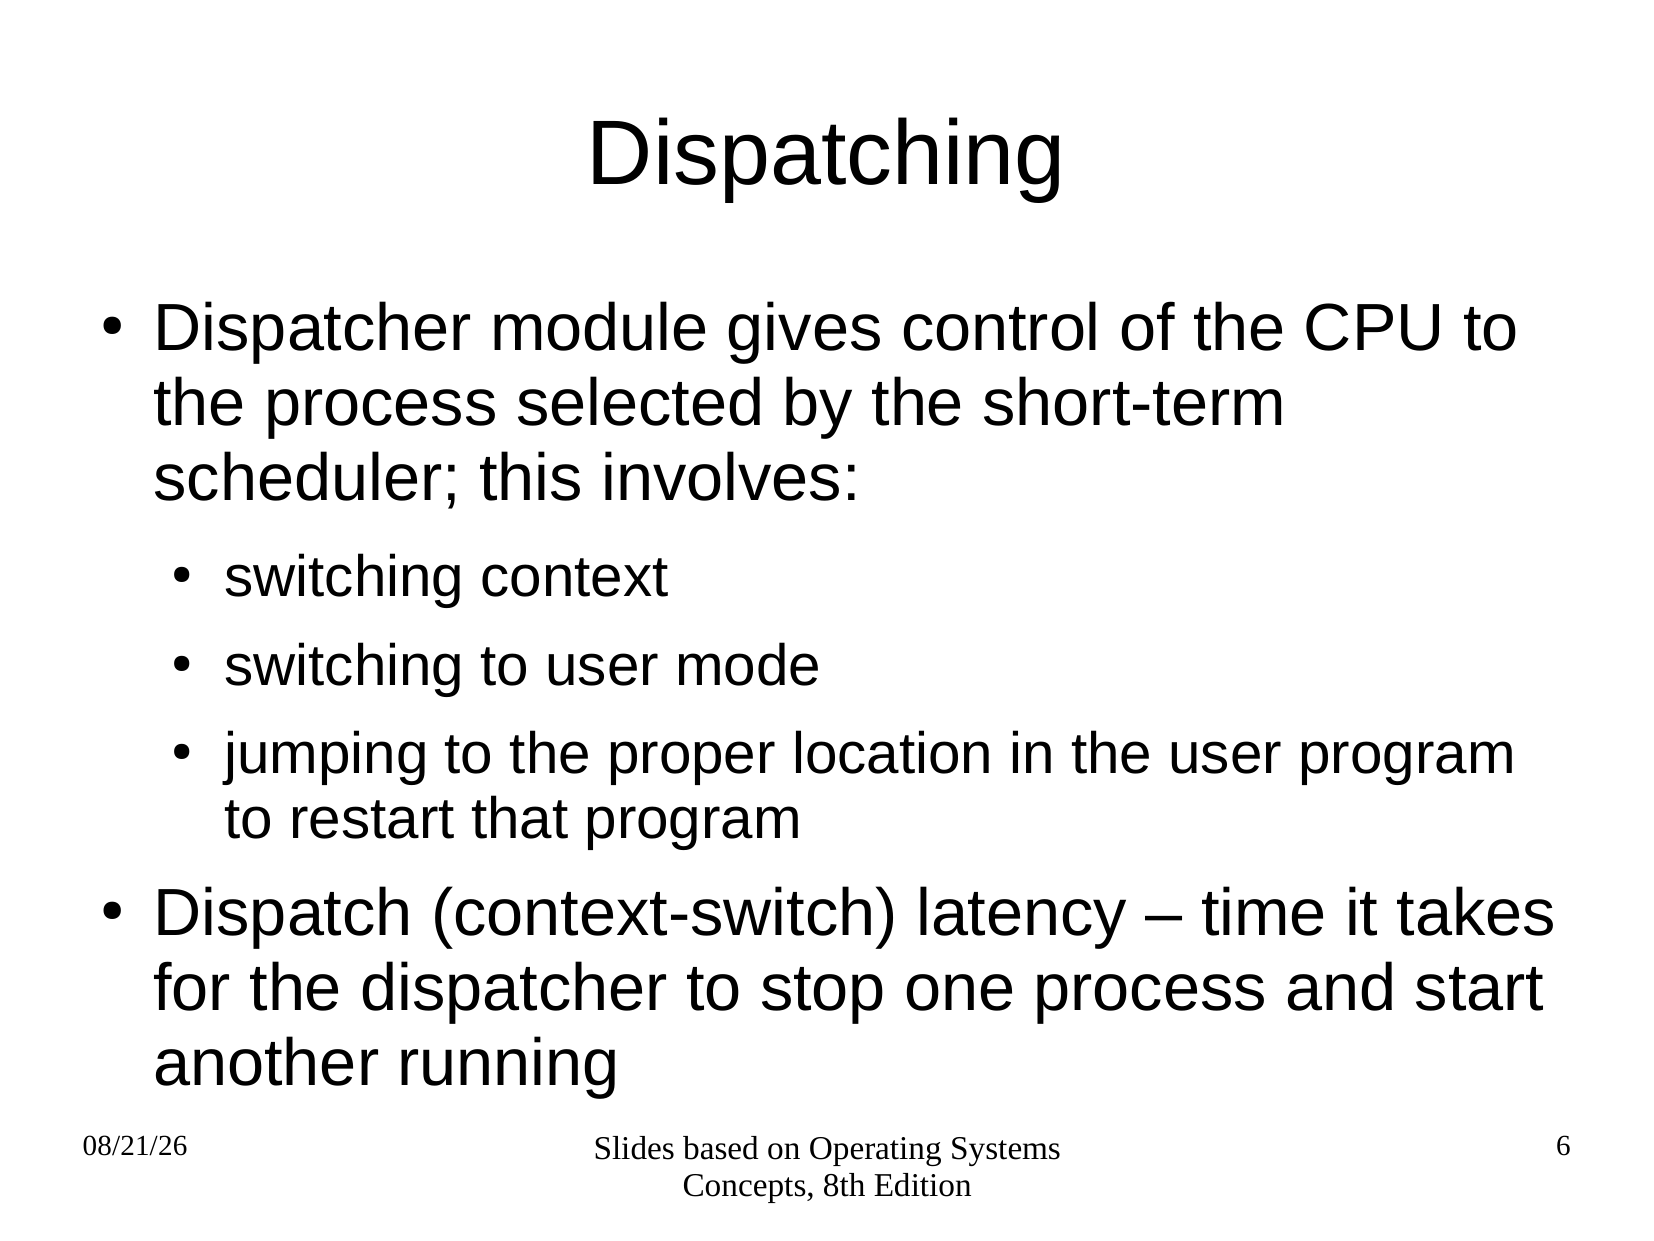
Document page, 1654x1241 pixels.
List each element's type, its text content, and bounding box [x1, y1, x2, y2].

list Dispatcher module gives control of the CPU to the process selected by the short-term scheduler; this involves: switching context switching to user mode jumping to the proper location in the user program to restart that program Dispatch (context-switch) latency – time it takes for the dispatcher to stop one process and start another running [82, 290, 1571, 1109]
title Dispatching [82, 49, 1571, 257]
